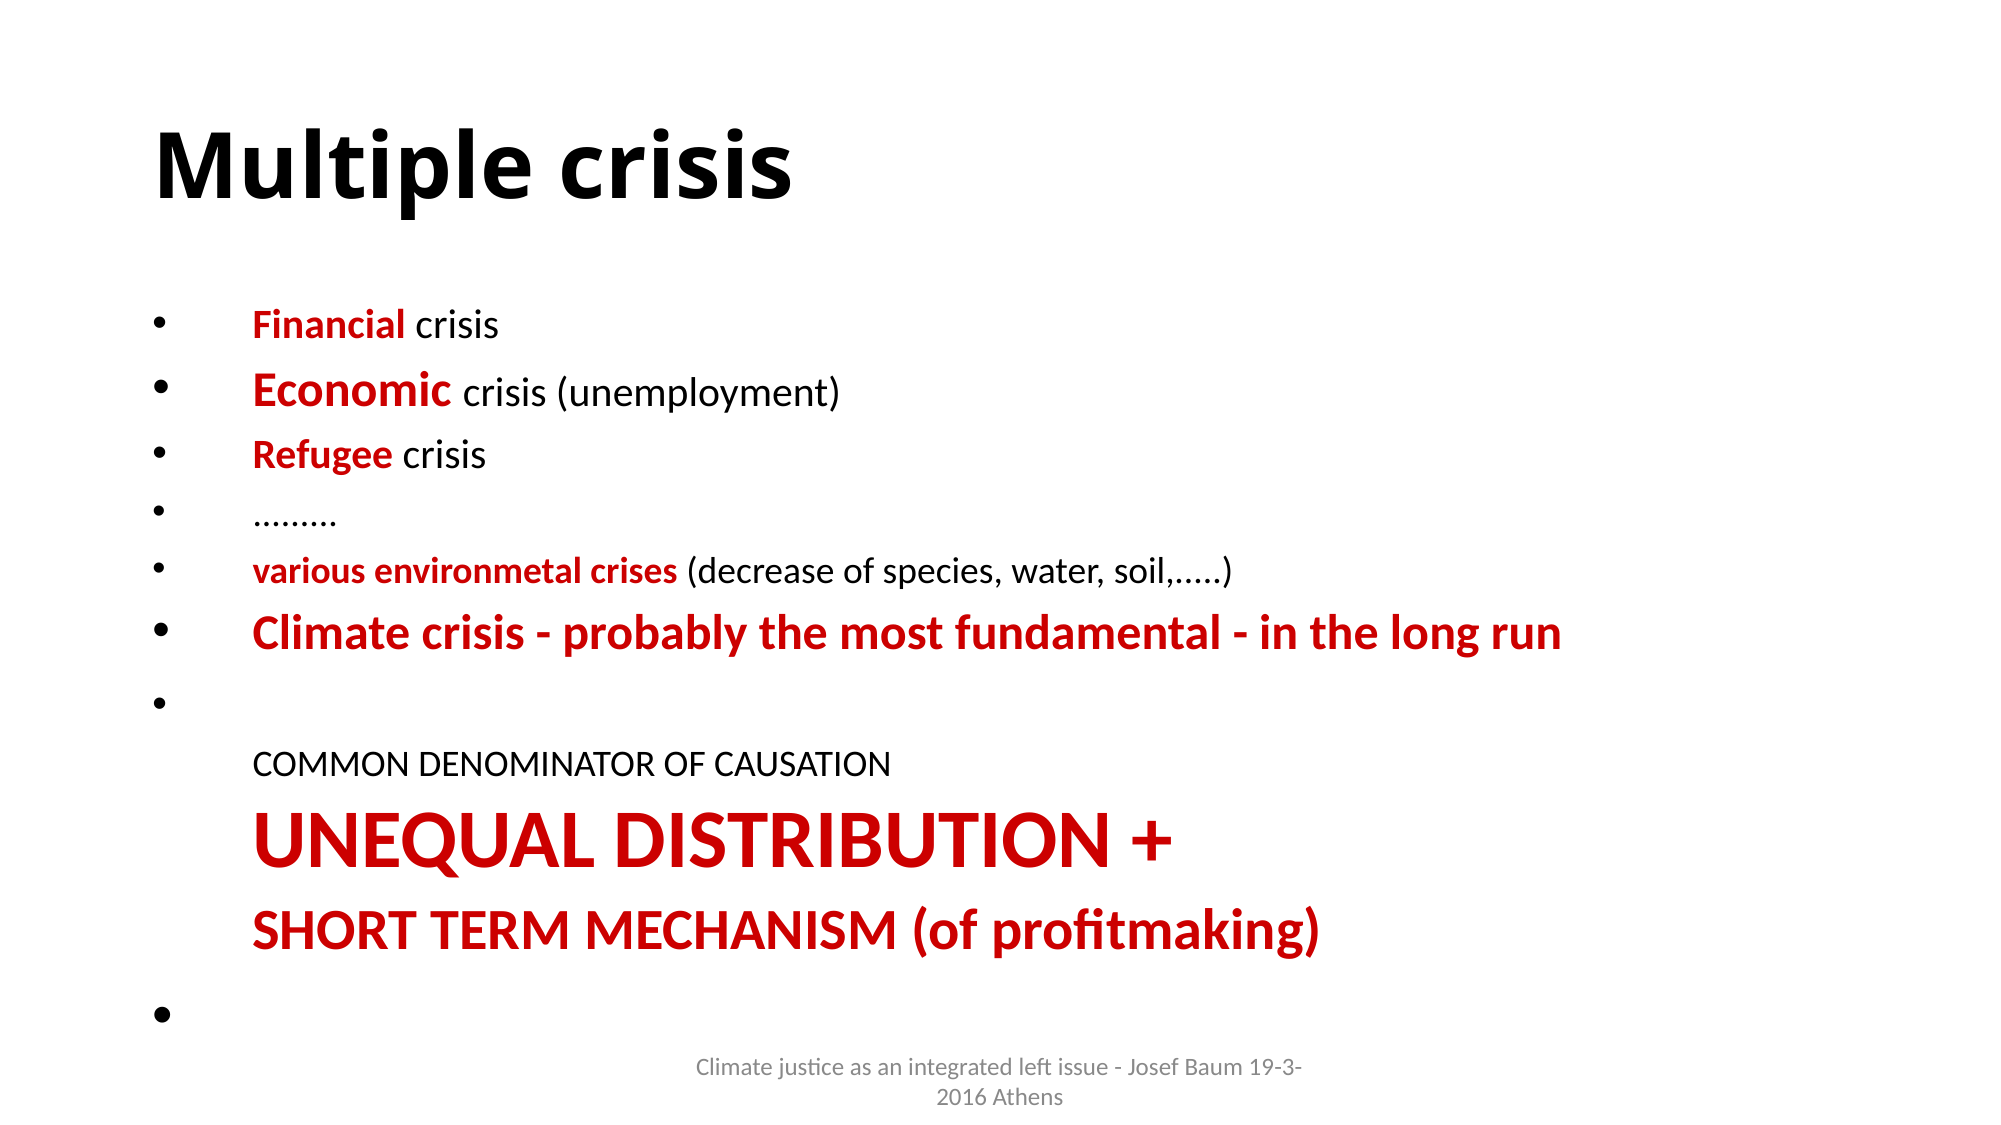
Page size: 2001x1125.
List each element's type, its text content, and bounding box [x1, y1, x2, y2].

text_box Climate justice as an integrated left issue - Josef Baum 19-3-2016 Athens [662, 1042, 1338, 1103]
list Financial crisis Economic crisis (unemployment) Refugee crisis ......... various environmetal crises (decrease of species, water, soil,.....) Climate crisis - probably the most fundamental - in the long run COMMON DENOMINATOR OF CAUSATION UNEQUAL DISTRIBUTION + SHORT TERM MECHANISM (of profitmaking) [137, 299, 1863, 1014]
title Multiple crisis [137, 59, 1863, 278]
